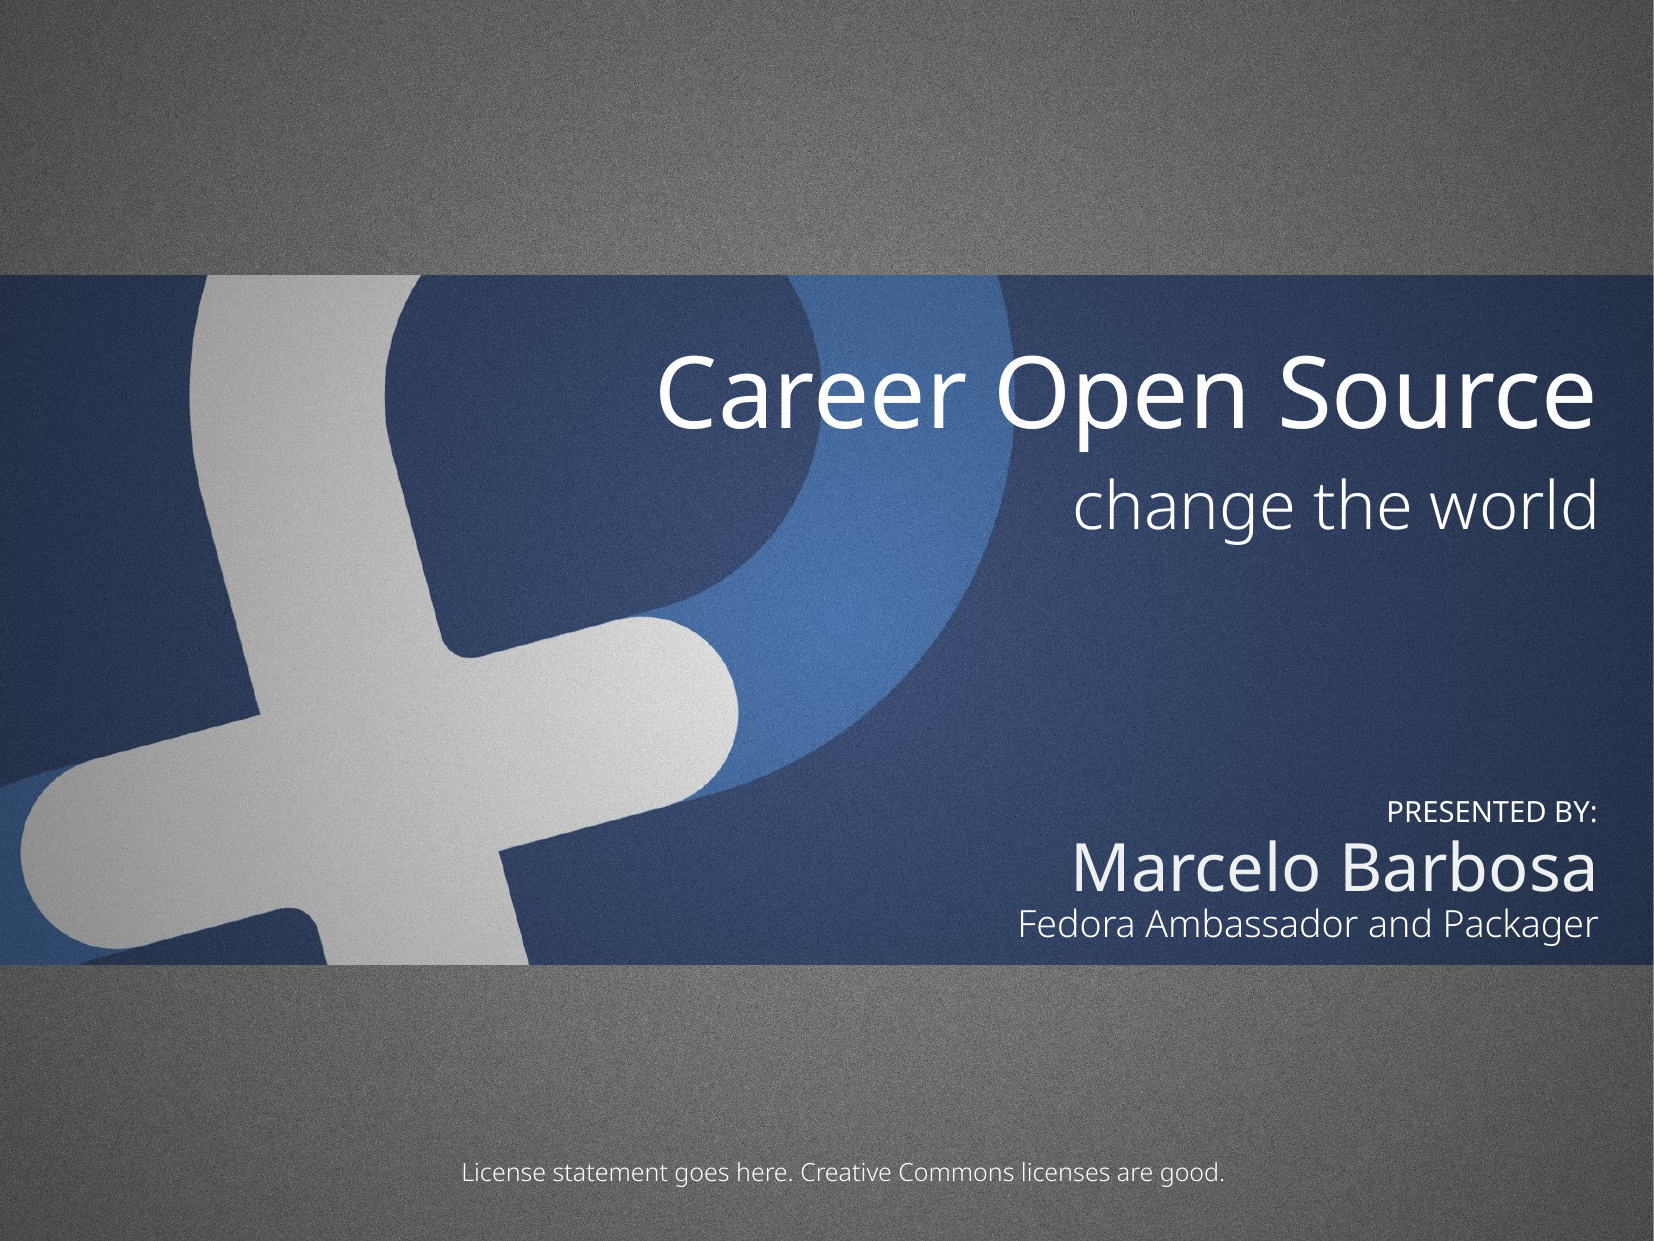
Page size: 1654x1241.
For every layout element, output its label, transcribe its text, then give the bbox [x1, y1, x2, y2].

text_box Marcelo Barbosa [649, 818, 1615, 887]
text_box Fedora Ambassador and Packager [531, 887, 1615, 958]
title Career Open Source [248, 330, 1599, 449]
text_box PRESENTED BY: [797, 784, 1613, 855]
picture [0, 0, 1654, 1241]
text_box License statement goes here. Creative Commons licenses are good. [75, 1126, 1613, 1197]
subtitle change the world [442, 457, 1601, 621]
